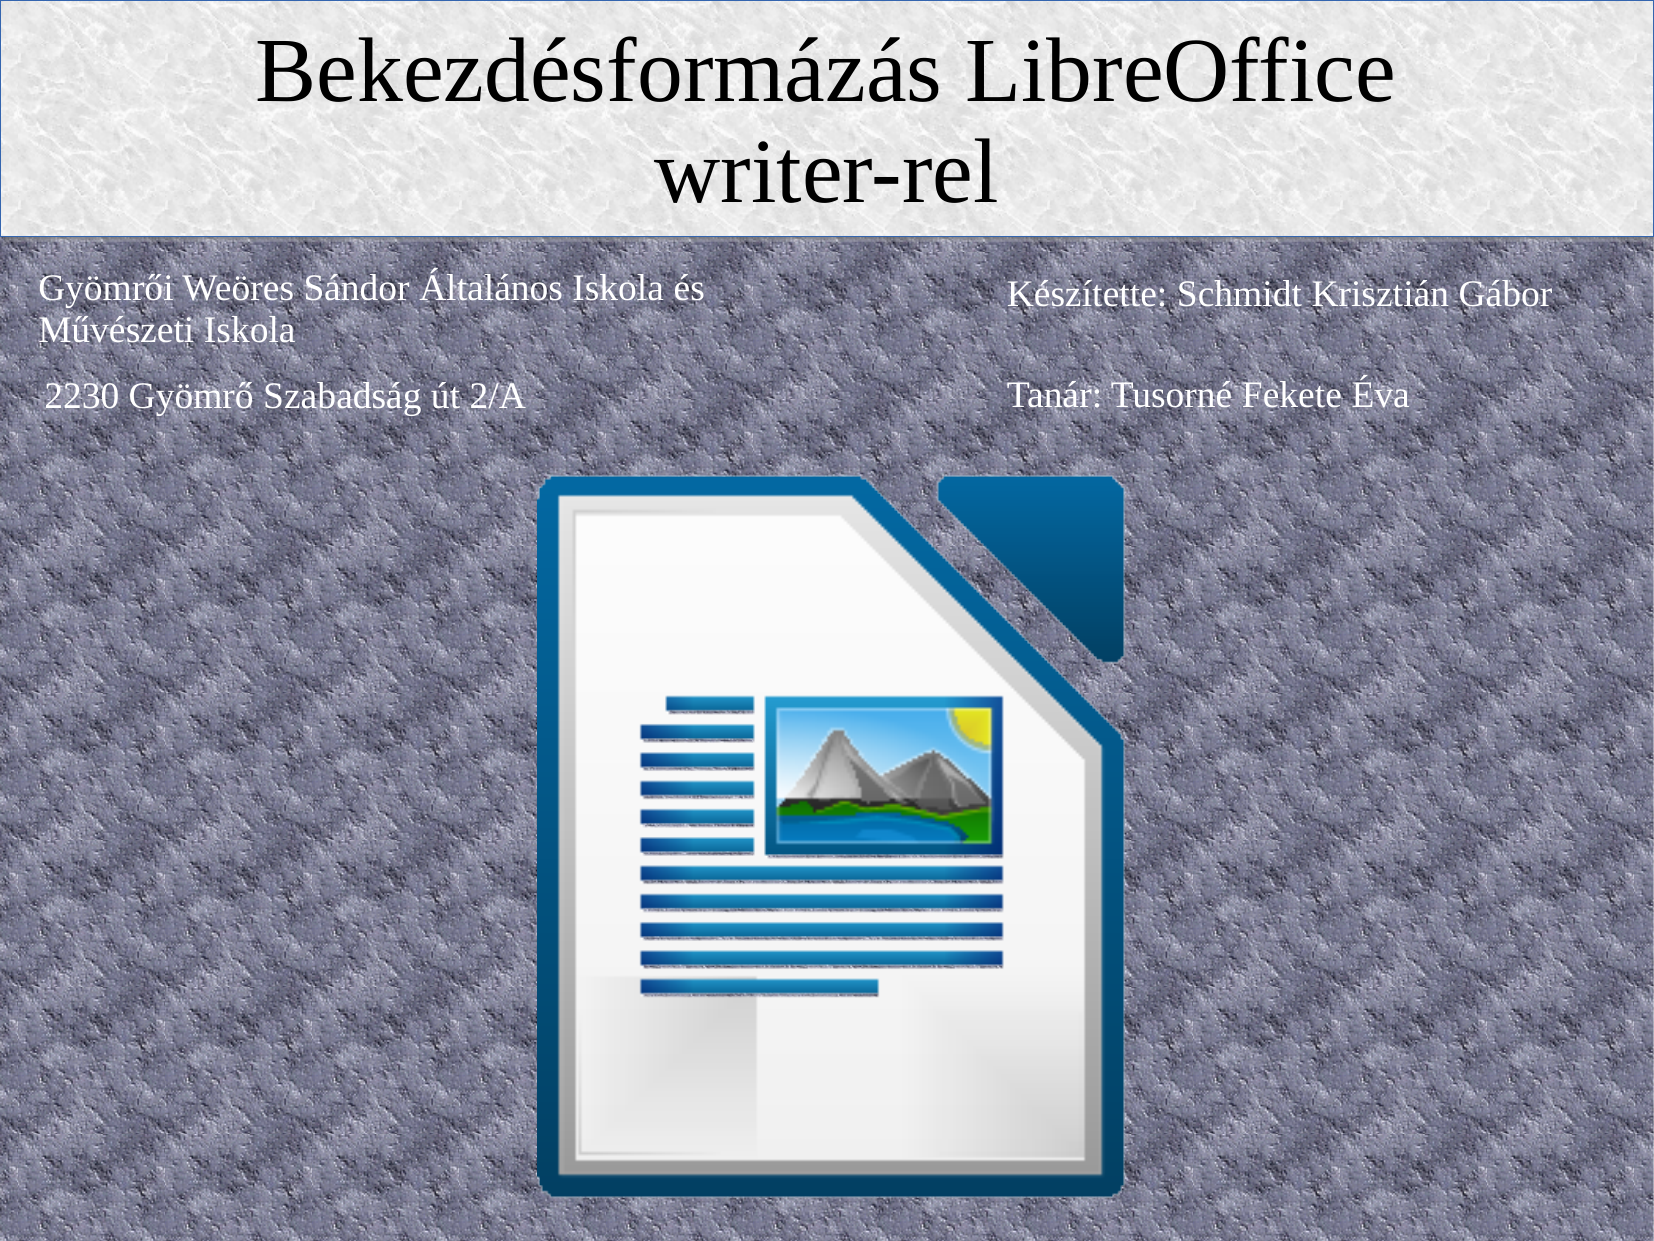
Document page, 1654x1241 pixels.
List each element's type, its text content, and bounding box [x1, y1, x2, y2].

text_box Gyömrői Weöres Sándor Általános Iskola és Művészeti Iskola [23, 259, 827, 414]
picture [1, 1, 1653, 236]
picture [0, 237, 1654, 1241]
text_box Tanár: Tusorné Fekete Éva [992, 366, 1477, 424]
title Bekezdésformázás LibreOffice writer-rel [141, 17, 1512, 225]
text_box 2230 Gyömrő Szabadság út 2/A [29, 367, 656, 426]
text_box Készítette: Schmidt Krisztián Gábor [992, 265, 1630, 324]
